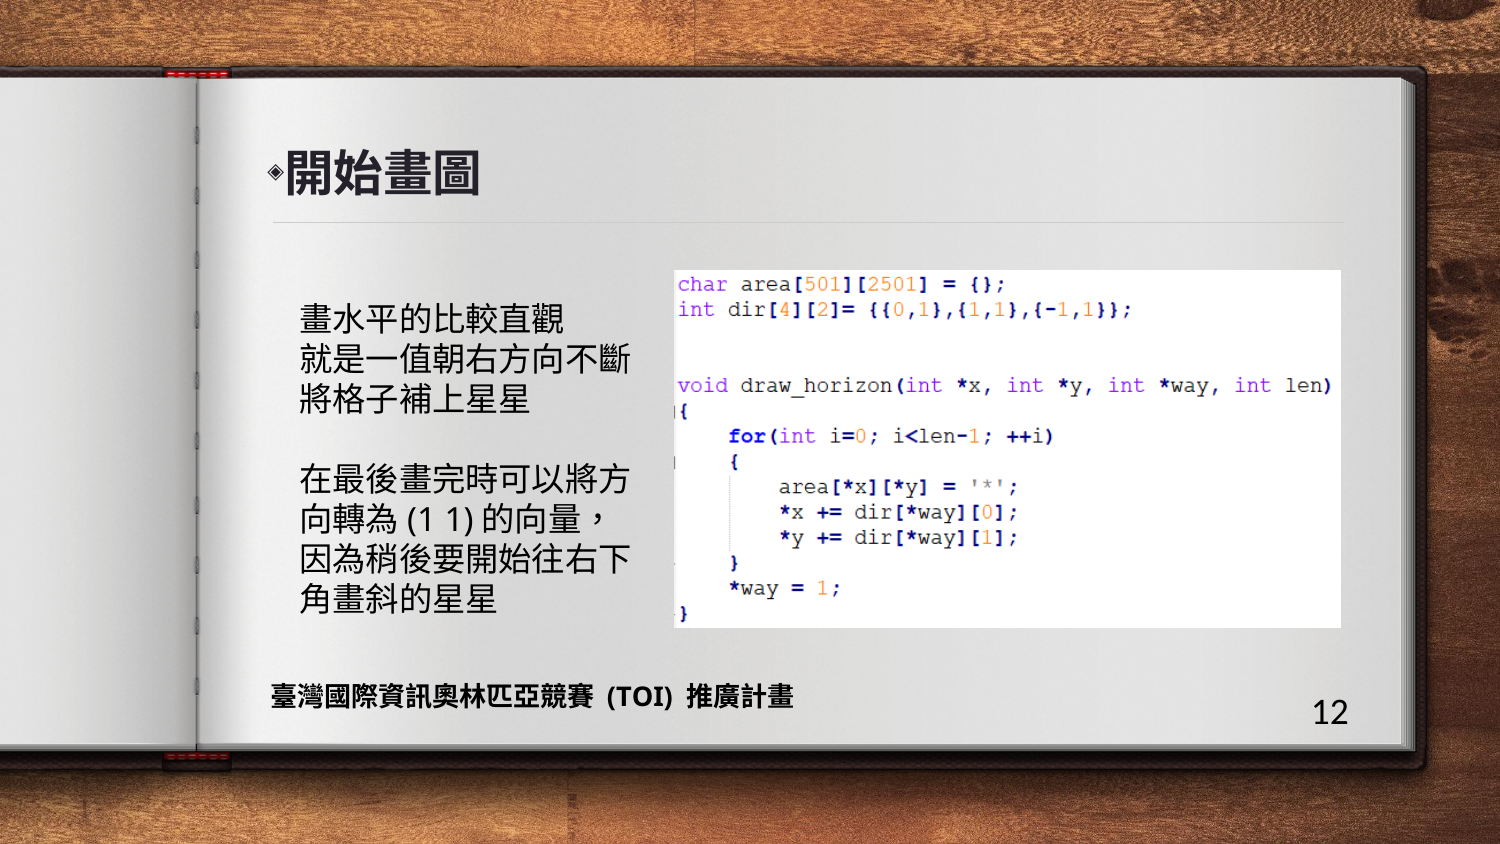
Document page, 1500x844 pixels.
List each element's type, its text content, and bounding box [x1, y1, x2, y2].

picture [674, 270, 1341, 628]
list 開始畫圖 [252, 126, 1194, 216]
text_box 畫水平的比較直觀 就是一值朝右方向不斷將格子補上星星 在最後畫完時可以將方向轉為(1 1)的向量，因為稍後要開始往右下角畫斜的星星 [284, 291, 655, 670]
text_box [1295, 672, 1386, 737]
